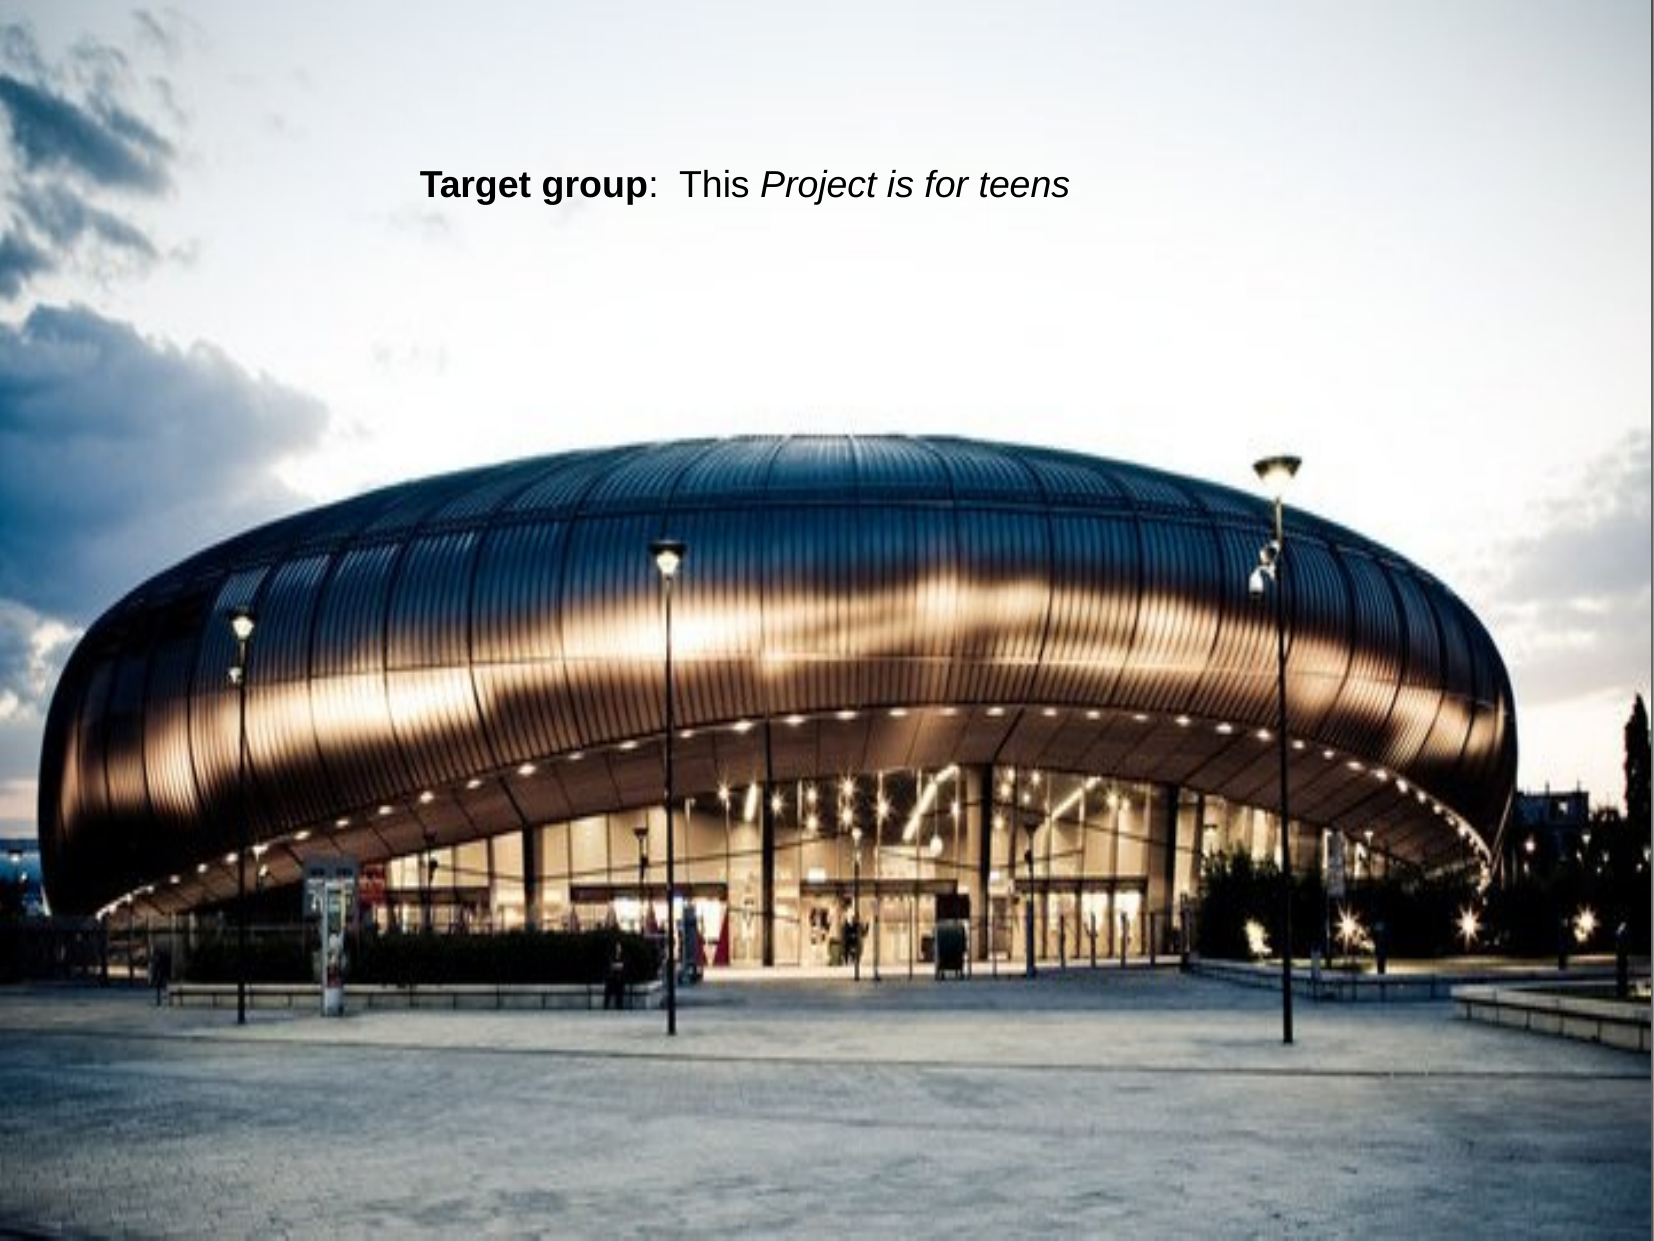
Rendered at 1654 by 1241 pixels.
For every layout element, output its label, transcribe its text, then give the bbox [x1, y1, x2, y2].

picture [0, 0, 1654, 1241]
text_box Target group: This Project is for teens [405, 156, 1276, 346]
